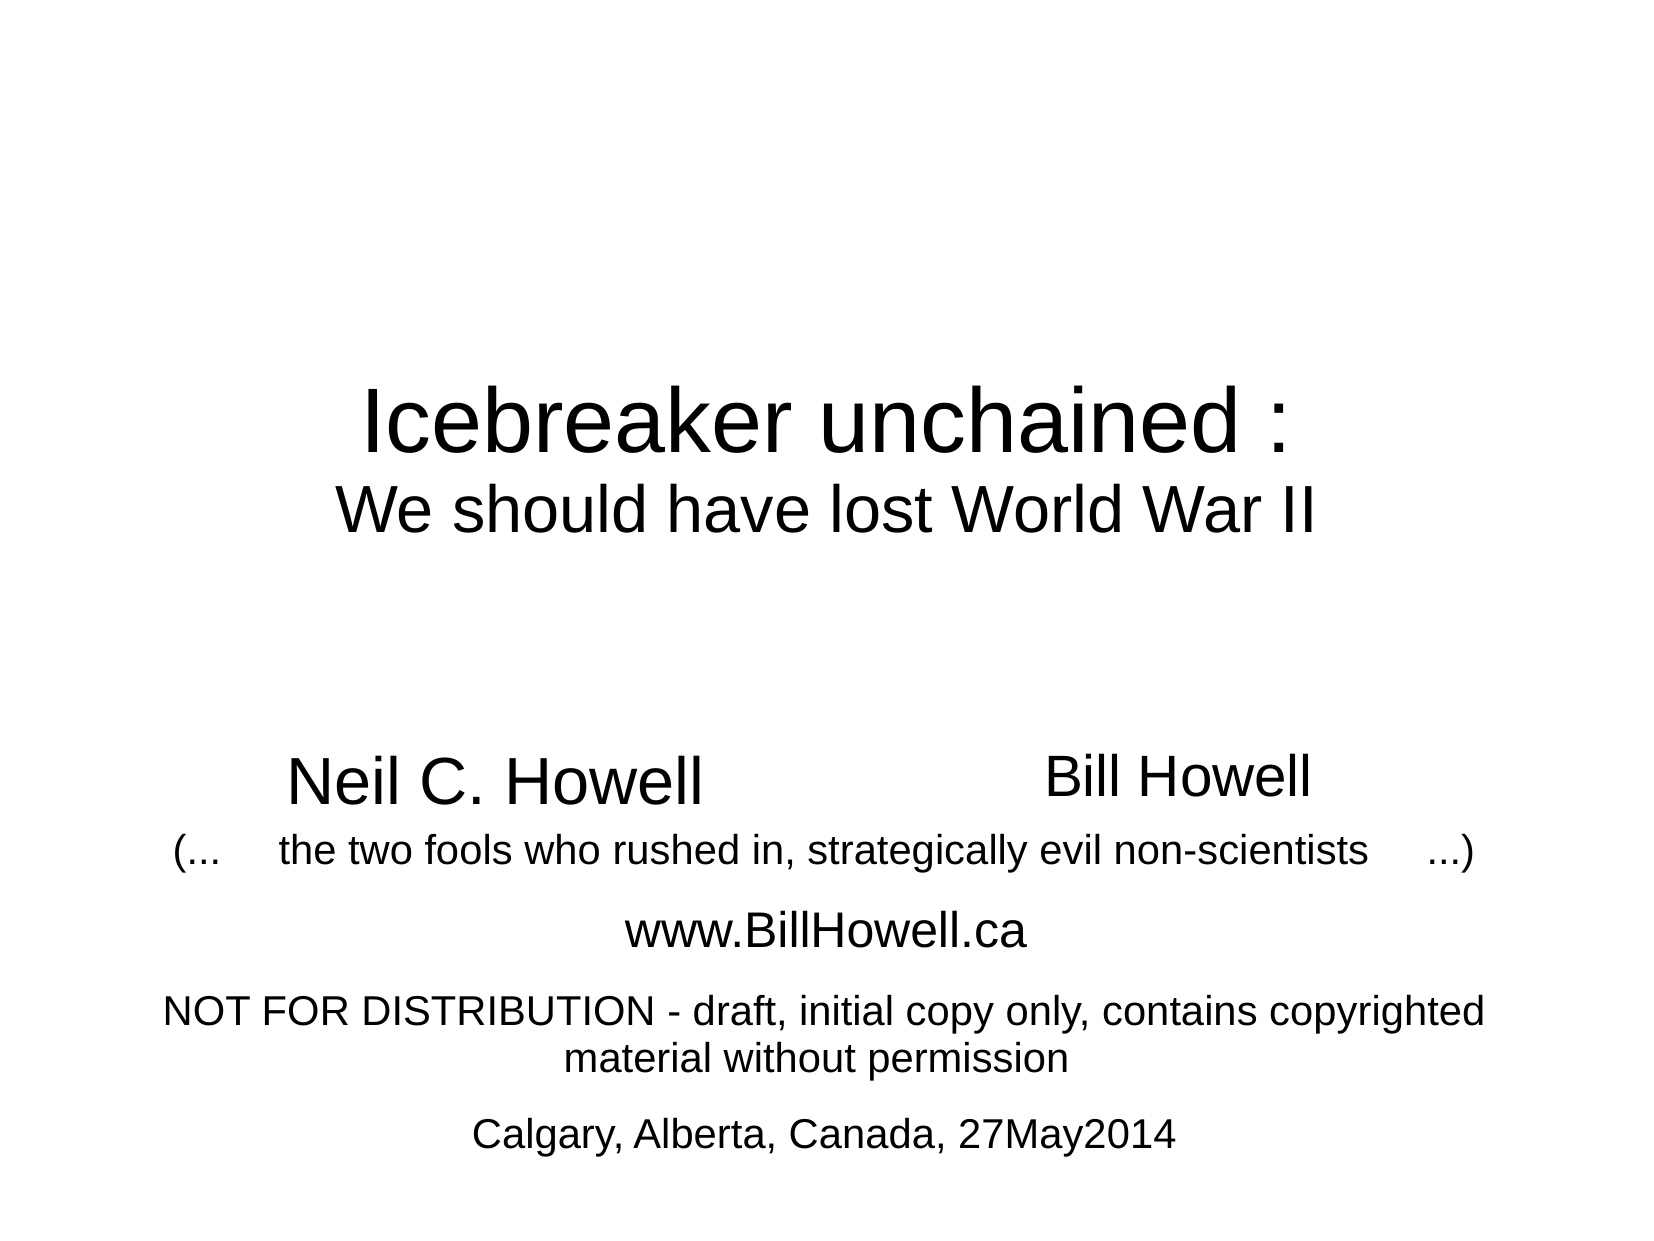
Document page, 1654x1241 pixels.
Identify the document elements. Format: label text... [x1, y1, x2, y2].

title Icebreaker unchained : We should have lost World War II [82, 354, 1571, 562]
list Neil C. Howell [104, 744, 804, 826]
list Bill Howell [804, 744, 1515, 826]
list (... the two fools who rushed in, strategically evil non-scientists ...) www.BillHowell.ca NOT FOR DISTRIBUTION - draft, initial copy only, contains copyrighted material without permission Calgary, Alberta, Canada, 27May2014 [80, 826, 1536, 1217]
